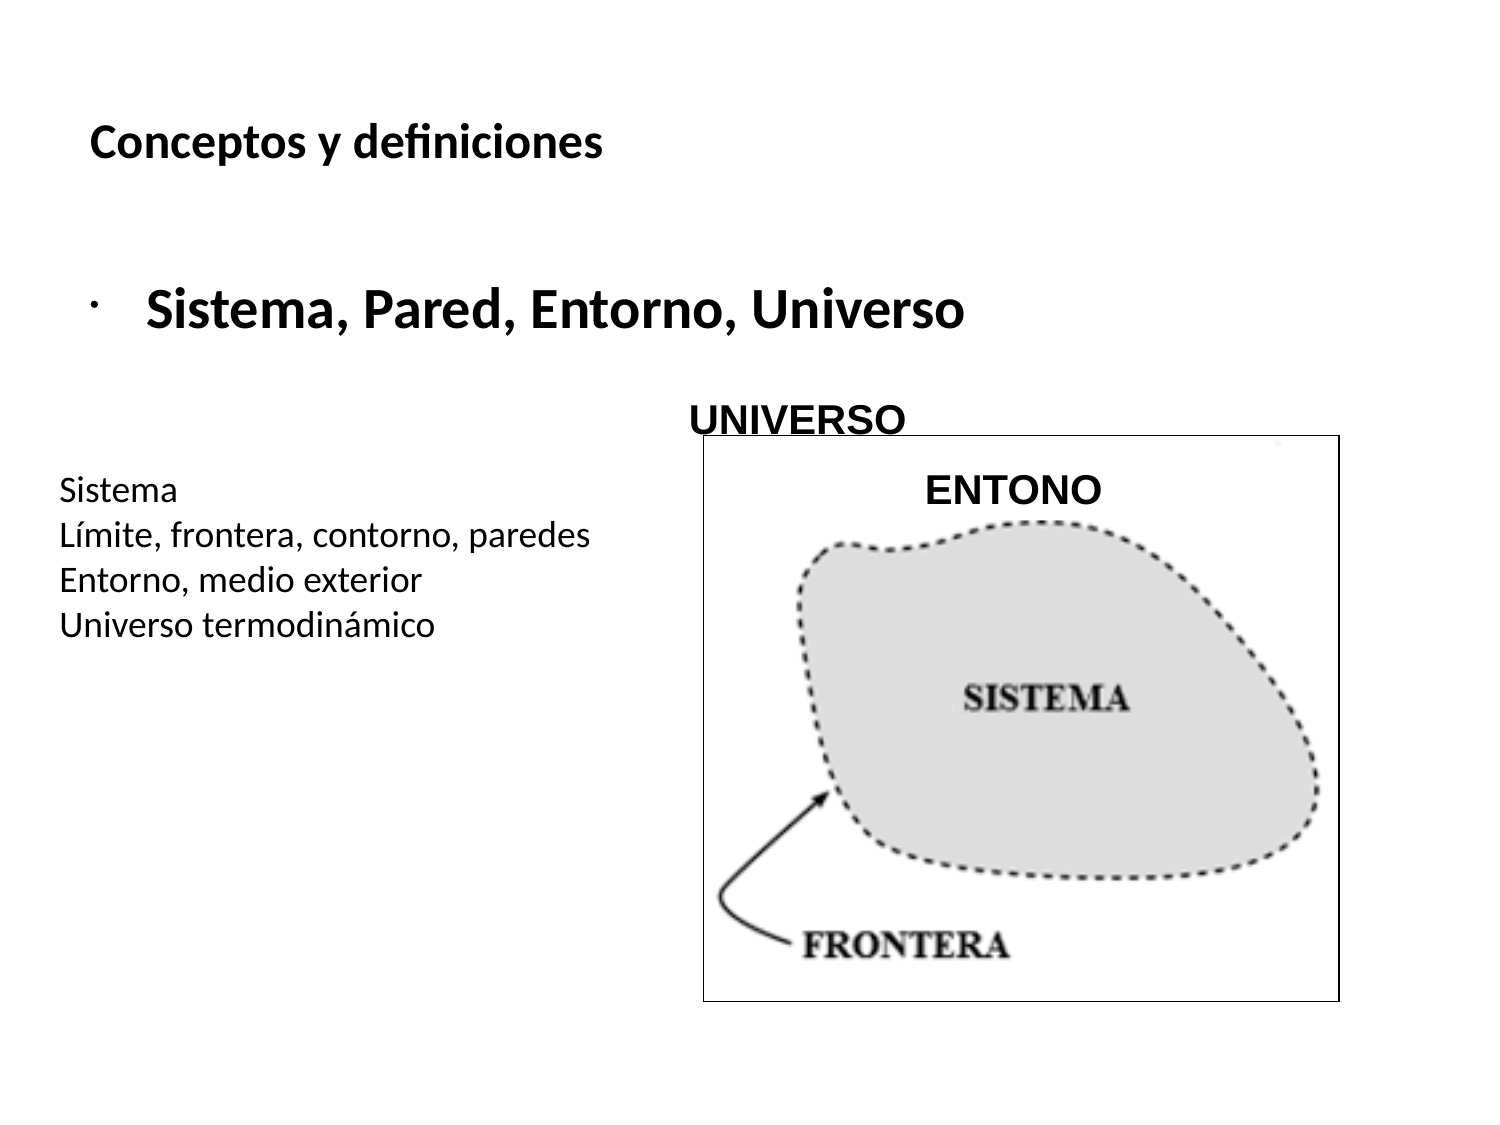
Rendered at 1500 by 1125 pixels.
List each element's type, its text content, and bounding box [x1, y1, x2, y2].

text_box ENTONO [910, 455, 1291, 521]
text_box UNIVERSO [673, 385, 922, 451]
title Conceptos y definiciones [75, 45, 1425, 233]
list Sistema, Pared, Entorno, Universo [75, 262, 1425, 1005]
picture [704, 436, 1339, 1001]
text_box Sistema Límite, frontera, contorno, paredes Entorno, medio exterior Universo termodinámico [44, 457, 607, 653]
